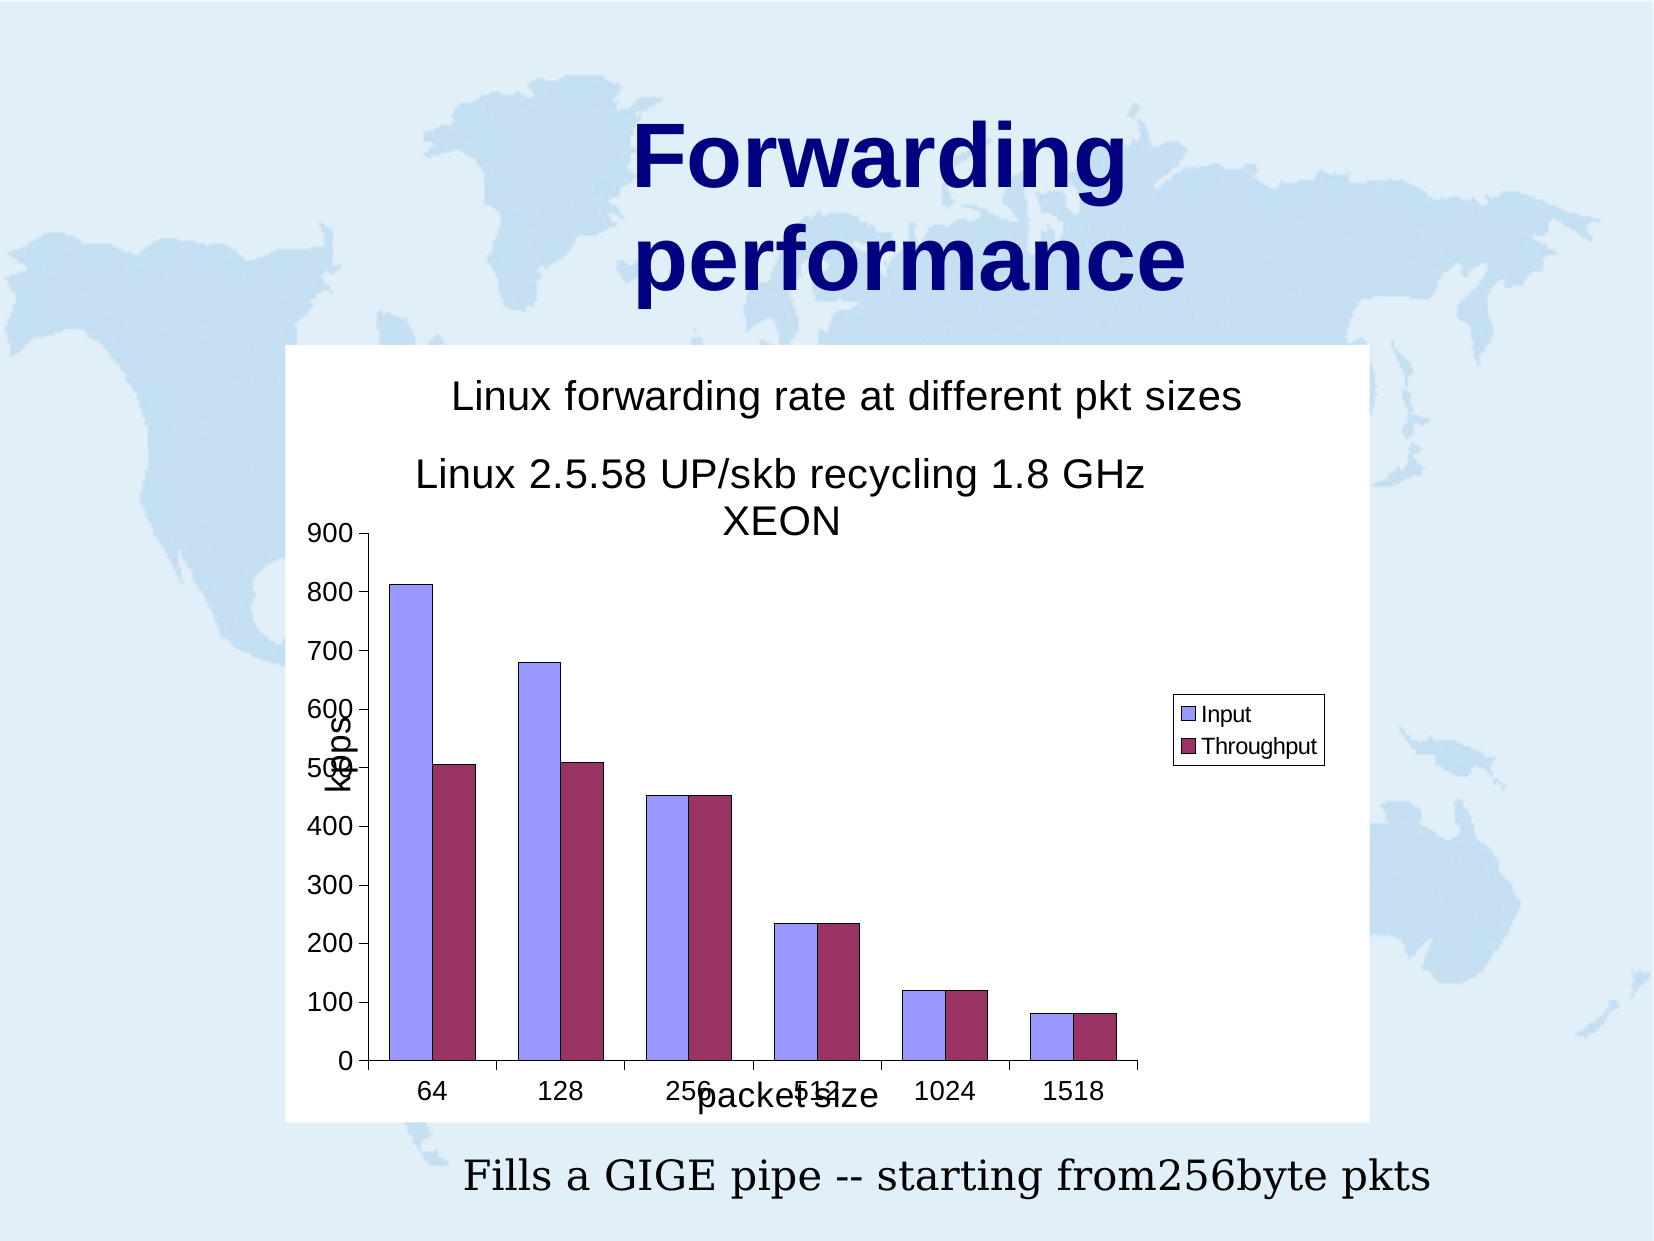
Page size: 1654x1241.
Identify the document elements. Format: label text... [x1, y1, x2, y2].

title Forwarding performance [520, 42, 1242, 344]
picture [0, 0, 1654, 1241]
chart [285, 344, 1370, 1127]
text_box Fills a GIGE pipe -- starting from256byte pkts [462, 1152, 1433, 1201]
